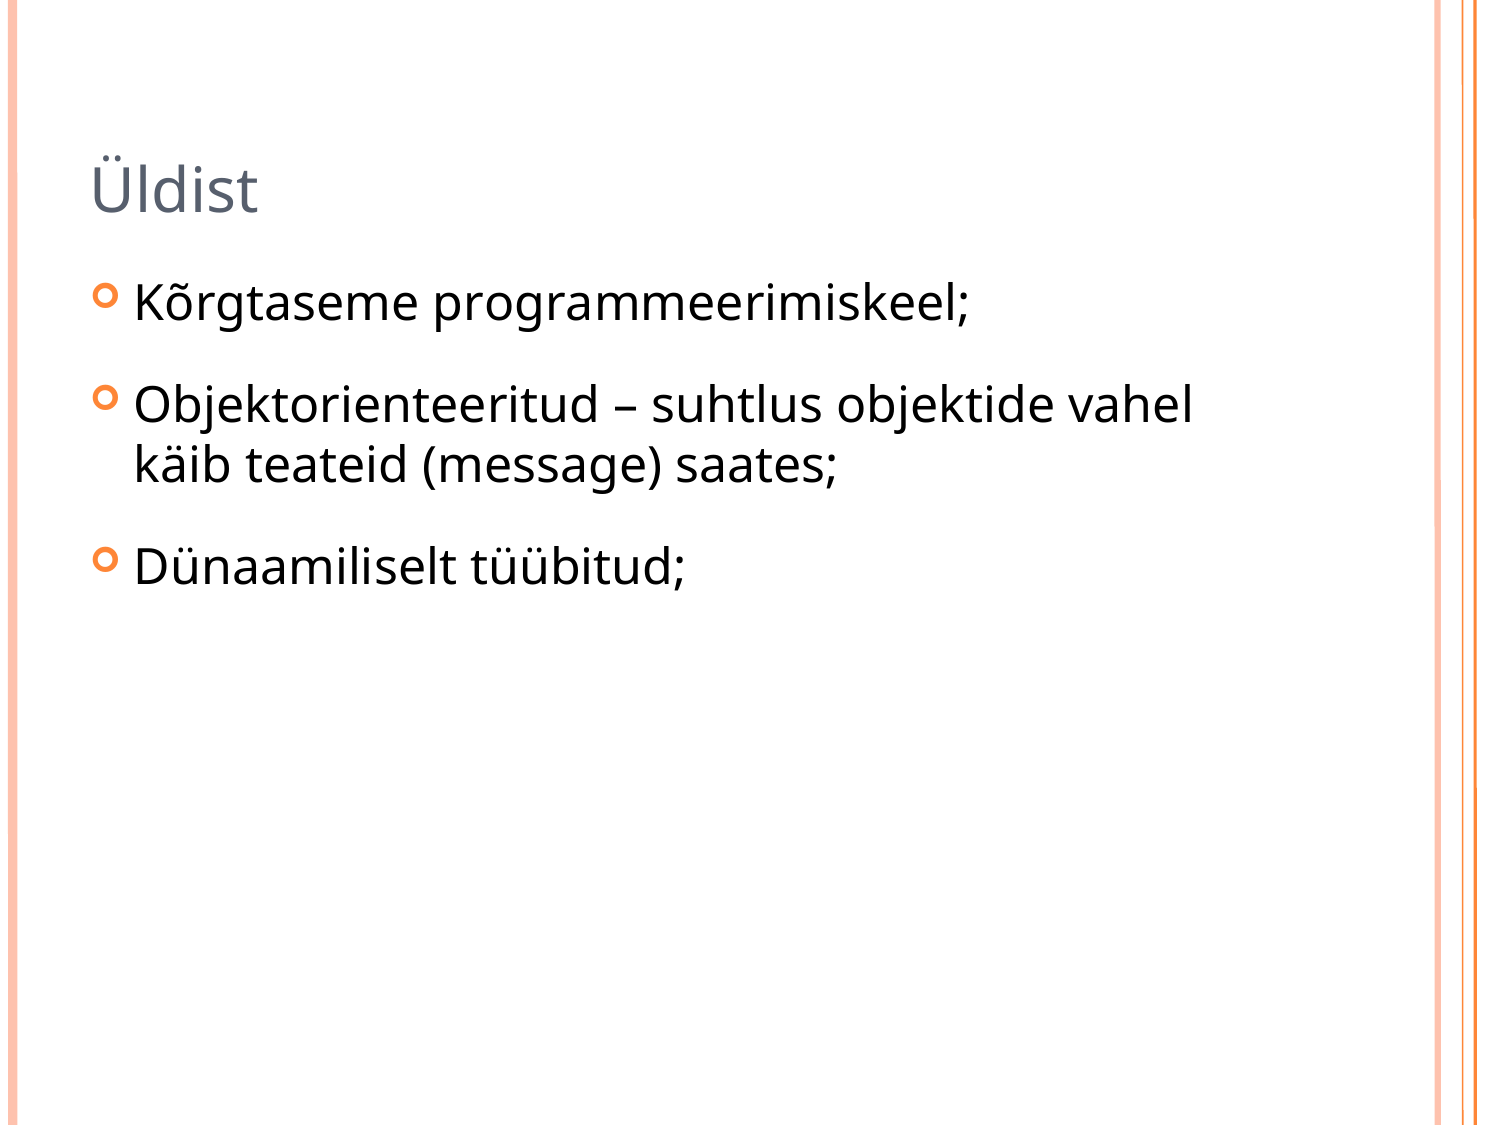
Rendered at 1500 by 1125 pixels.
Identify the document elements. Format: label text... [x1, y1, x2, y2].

text_box Kõrgtaseme programmeerimiskeel; Objektorienteeritud – suhtlus objektide vahel käib teateid (message) saates; Dünaamiliselt tüübitud; [74, 262, 1300, 1062]
title Üldist [74, 44, 1300, 233]
